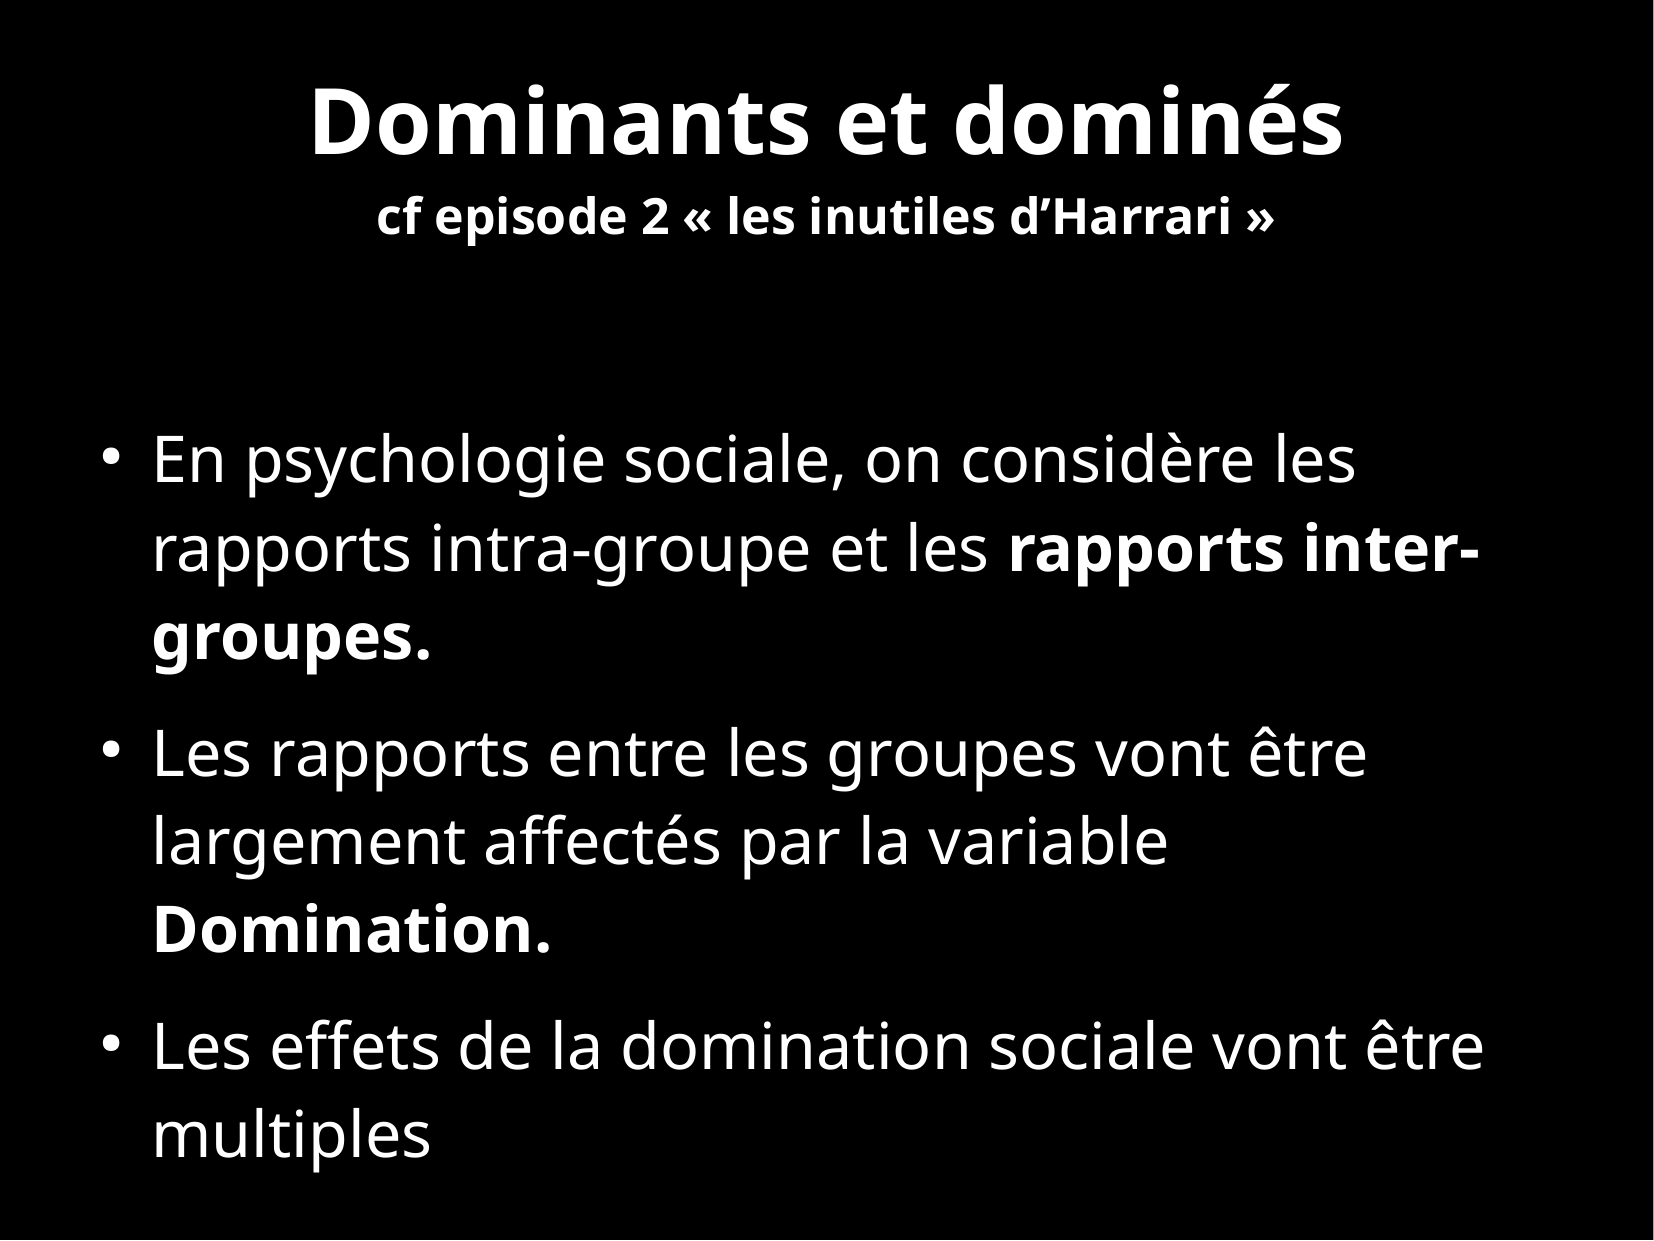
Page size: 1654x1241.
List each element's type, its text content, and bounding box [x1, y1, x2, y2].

title Dominants et dominés cf episode 2 « les inutiles d’Harrari » [82, 49, 1571, 257]
list En psychologie sociale, on considère les rapports intra-groupe et les rapports inter-groupes. Les rapports entre les groupes vont être largement affectés par la variable Domination. Les effets de la domination sociale vont être multiples [82, 413, 1571, 1182]
